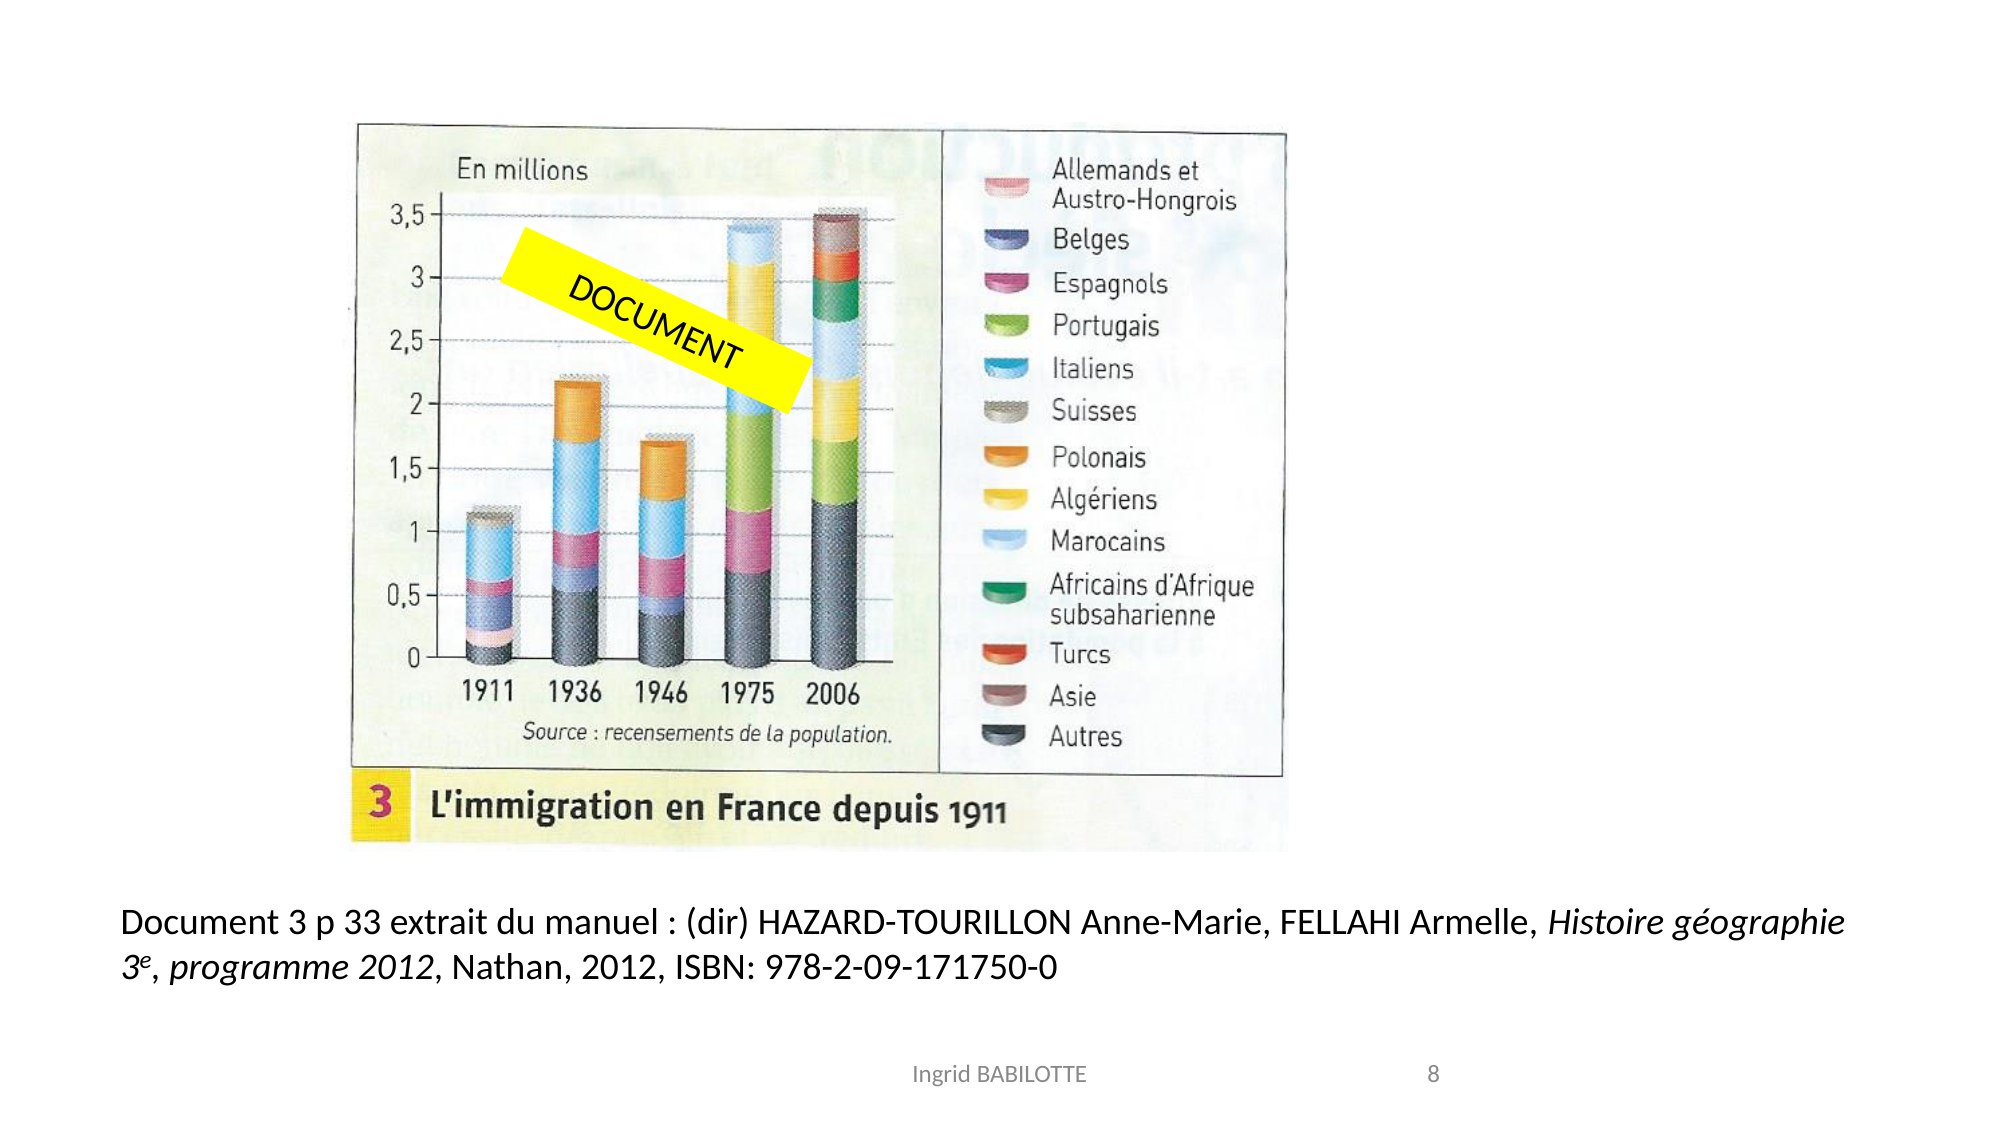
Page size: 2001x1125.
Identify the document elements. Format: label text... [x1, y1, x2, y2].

text_box 8 [1412, 1042, 1863, 1103]
picture [342, 122, 1289, 852]
text_box Document 3 p 33 extrait du manuel : (dir) HAZARD-TOURILLON Anne-Marie, FELLAHI Armelle, Histoire géographie 3e, programme 2012, Nathan, 2012, ISBN: 978-2-09-171750-0 [105, 889, 1893, 996]
text_box Ingrid BABILOTTE [662, 1042, 1338, 1103]
text_box DOCUMENT [499, 226, 814, 415]
